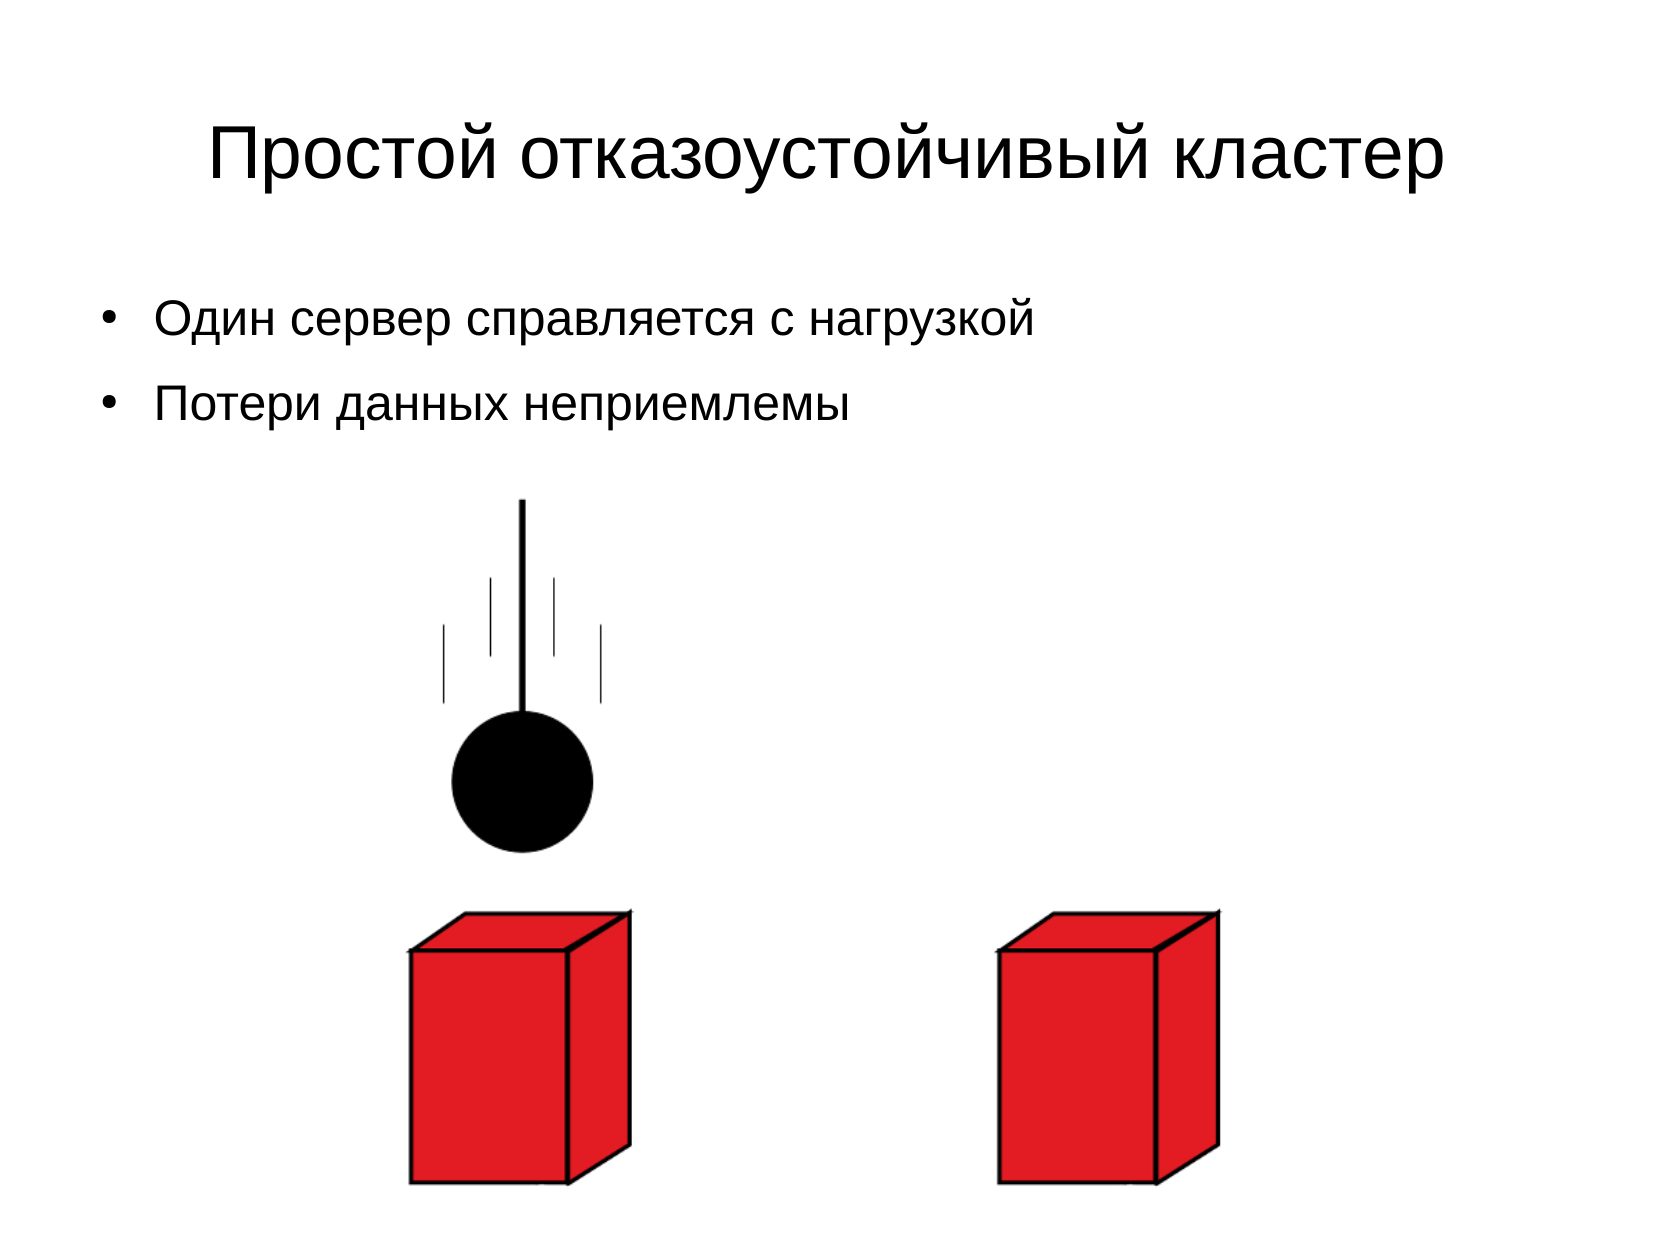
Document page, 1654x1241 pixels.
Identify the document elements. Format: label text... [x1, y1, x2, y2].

title Простой отказоустойчивый кластер [82, 49, 1571, 257]
picture [366, 460, 1252, 1201]
list Один сервер справляется с нагрузкой Потери данных неприемлемы [82, 290, 1571, 1109]
